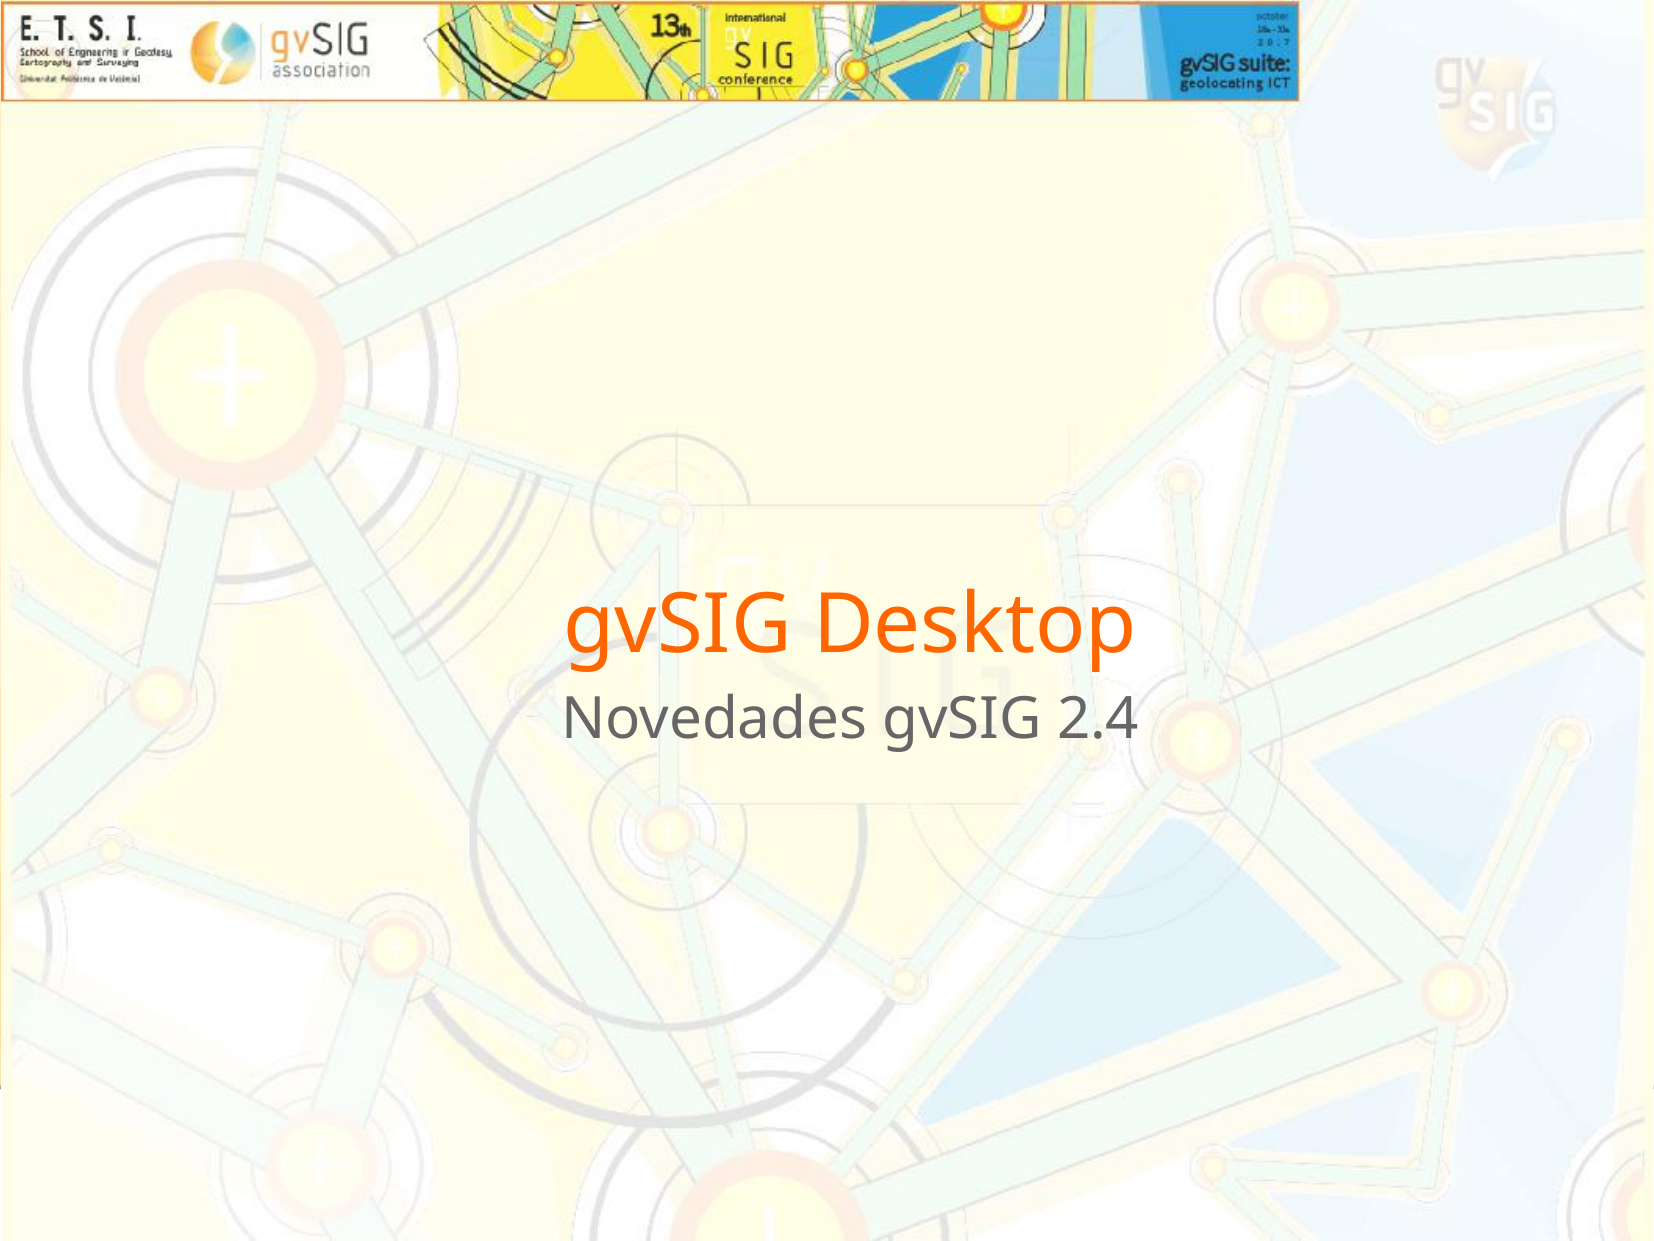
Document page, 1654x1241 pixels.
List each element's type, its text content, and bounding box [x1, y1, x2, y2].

title gvSIG Desktop Novedades gvSIG 2.4 [135, 509, 1565, 810]
picture [0, 0, 1654, 1241]
